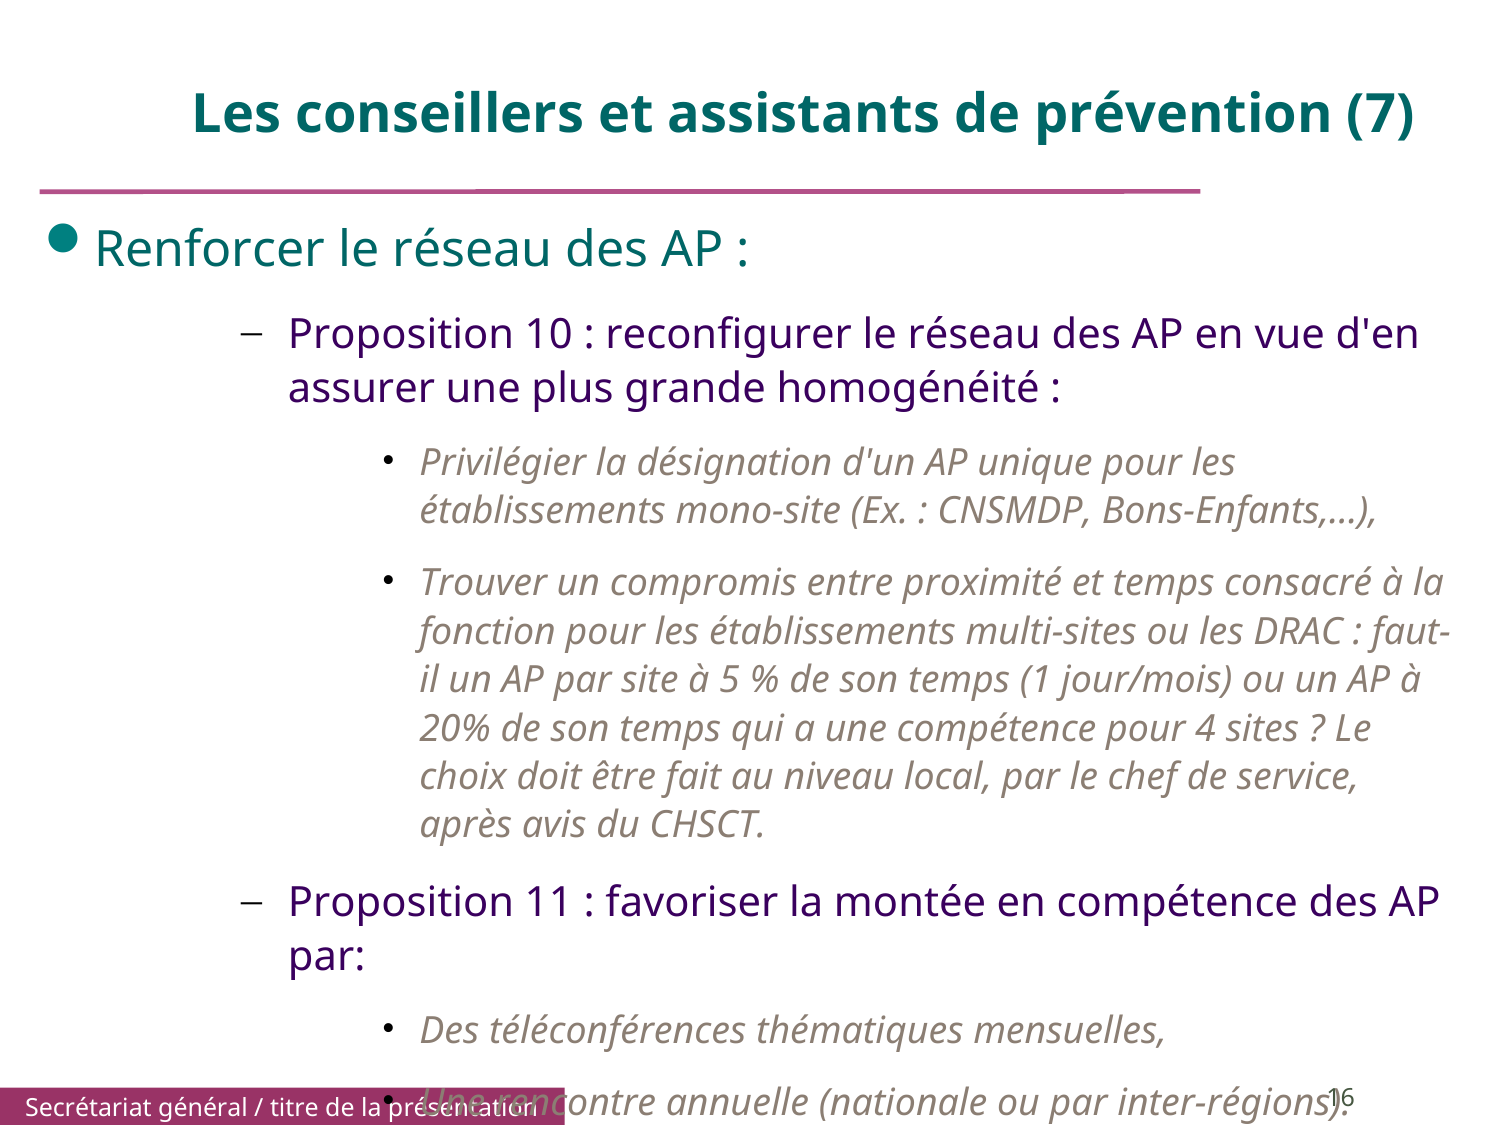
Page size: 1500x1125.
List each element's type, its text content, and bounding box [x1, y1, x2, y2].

list Renforcer le réseau des AP : Proposition 10 : reconfigurer le réseau des AP en vue d'en assurer une plus grande homogénéité : Privilégier la désignation d'un AP unique pour les établissements mono-site (Ex. : CNSMDP, Bons-Enfants,...), Trouver un compromis entre proximité et temps consacré à la fonction pour les établissements multi-sites ou les DRAC : faut-il un AP par site à 5 % de son temps (1 jour/mois) ou un AP à 20% de son temps qui a une compétence pour 4 sites ? Le choix doit être fait au niveau local, par le chef de service, après avis du CHSCT. Proposition 11 : favoriser la montée en compétence des AP par: Des téléconférences thématiques mensuelles, Une rencontre annuelle (nationale ou par inter-régions). [29, 206, 1469, 1125]
title Les conseillers et assistants de prévention (7) [177, 64, 1460, 154]
